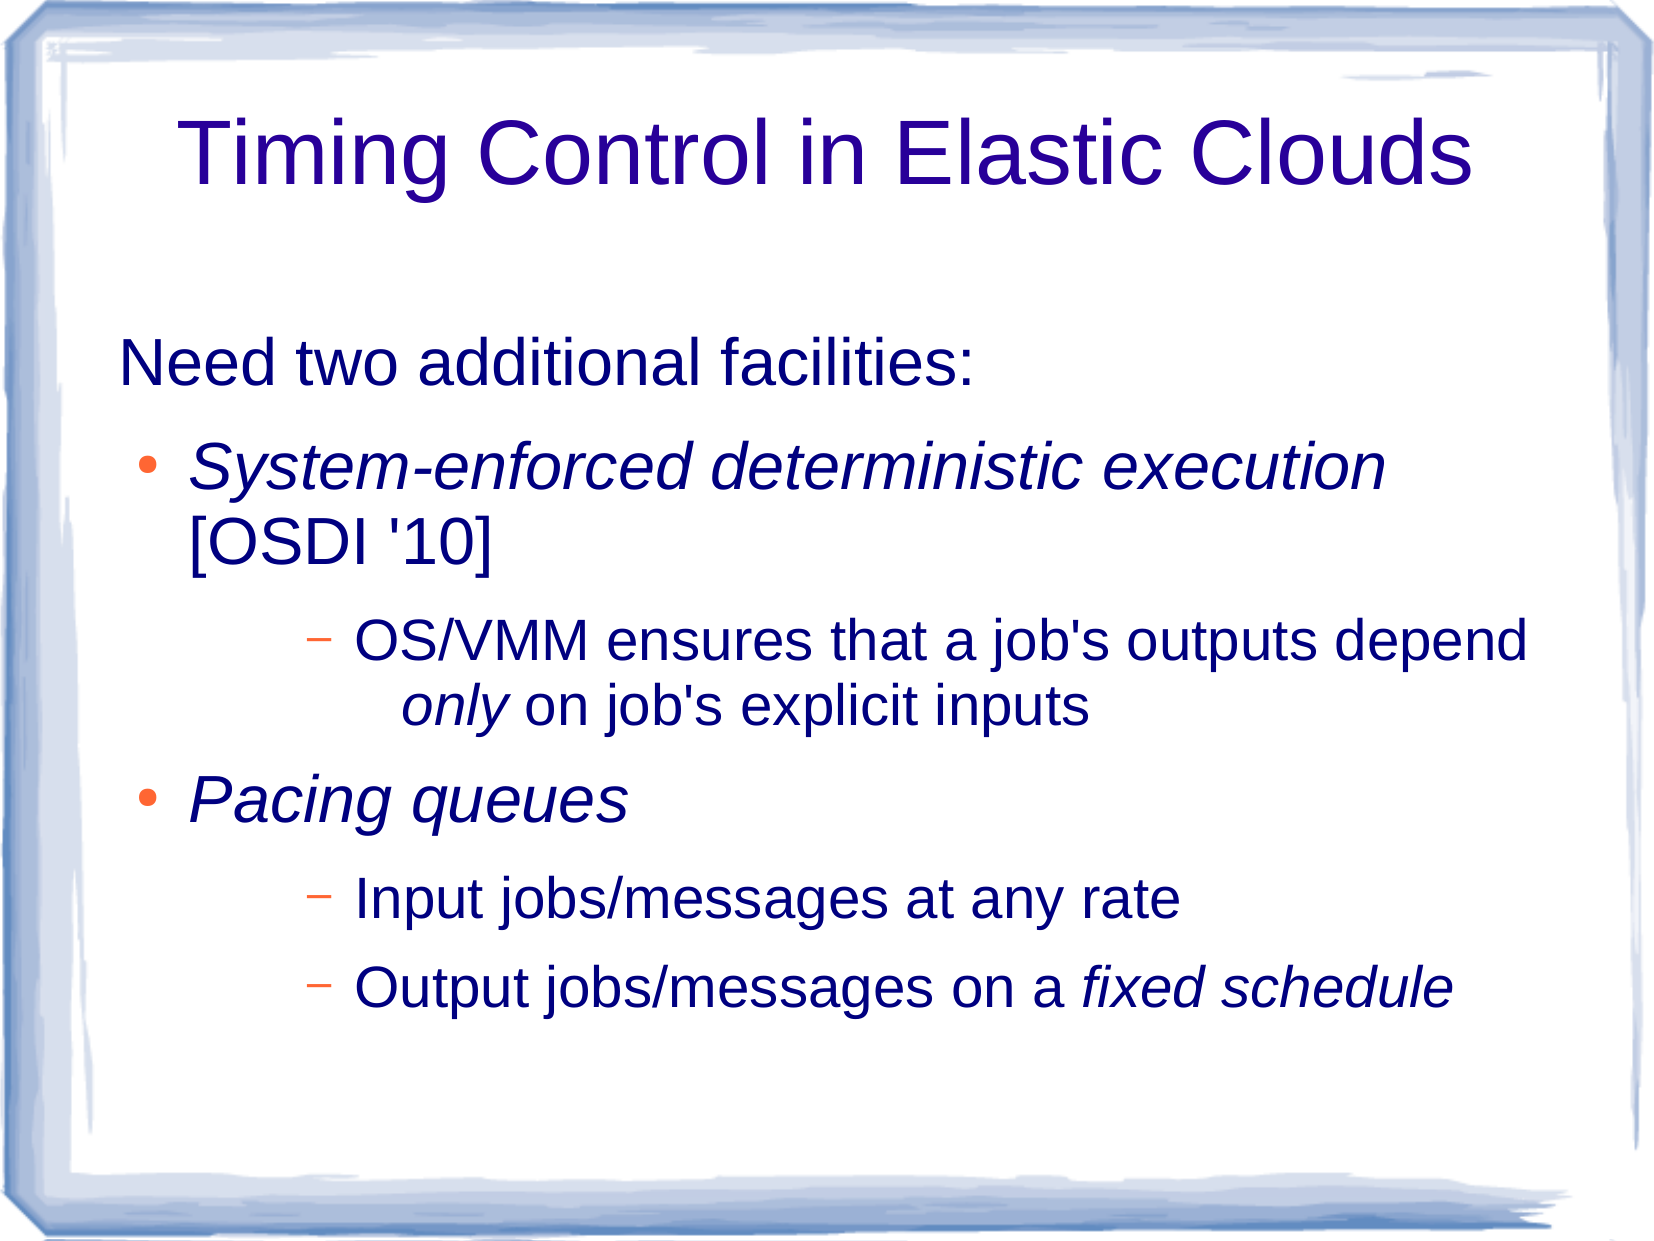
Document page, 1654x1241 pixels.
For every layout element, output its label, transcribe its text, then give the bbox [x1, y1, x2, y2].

title Timing Control in Elastic Clouds [82, 49, 1571, 257]
list Need two additional facilities: System-enforced deterministic execution [OSDI '10] OS/VMM ensures that a job's outputs depend only on job's explicit inputs Pacing queues Input jobs/messages at any rate Output jobs/messages on a fixed schedule [118, 324, 1571, 1019]
picture [0, 0, 1654, 1241]
